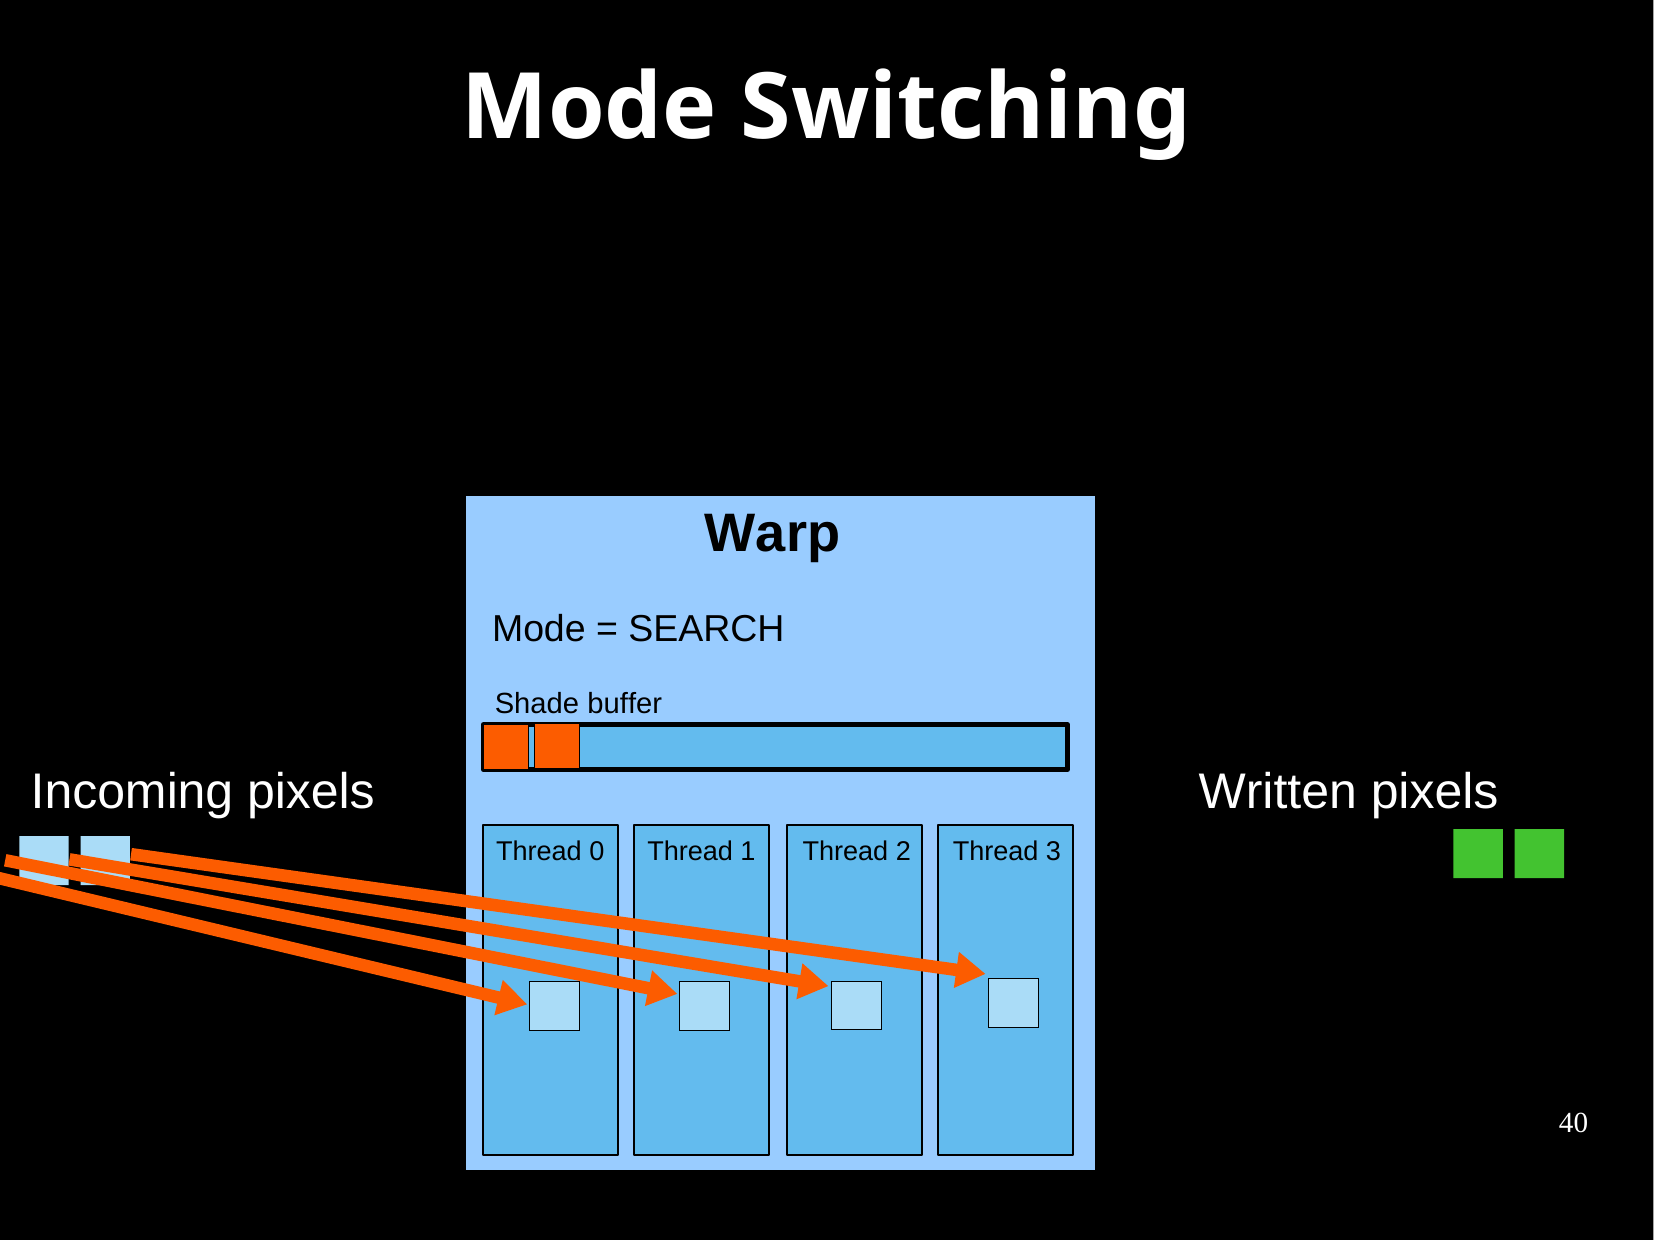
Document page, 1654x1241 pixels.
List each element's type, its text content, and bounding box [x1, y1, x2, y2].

text_box Incoming pixels [15, 756, 406, 865]
text_box Thread 2 [787, 828, 932, 874]
text_box [80, 882, 97, 886]
text_box Warp [690, 495, 991, 571]
text_box Thread 3 [938, 828, 1082, 874]
text_box [1453, 865, 1503, 879]
title Mode Switching [0, 0, 1654, 207]
text_box [465, 495, 1096, 1171]
text_box [19, 870, 69, 886]
text_box Written pixels [1183, 756, 1574, 865]
text_box Thread 1 [632, 828, 776, 874]
text_box [1514, 865, 1565, 879]
text_box [102, 872, 130, 878]
text_box Shade buffer [480, 679, 766, 737]
text_box Mode = SEARCH [477, 600, 808, 657]
text_box Thread 0 [481, 828, 625, 874]
